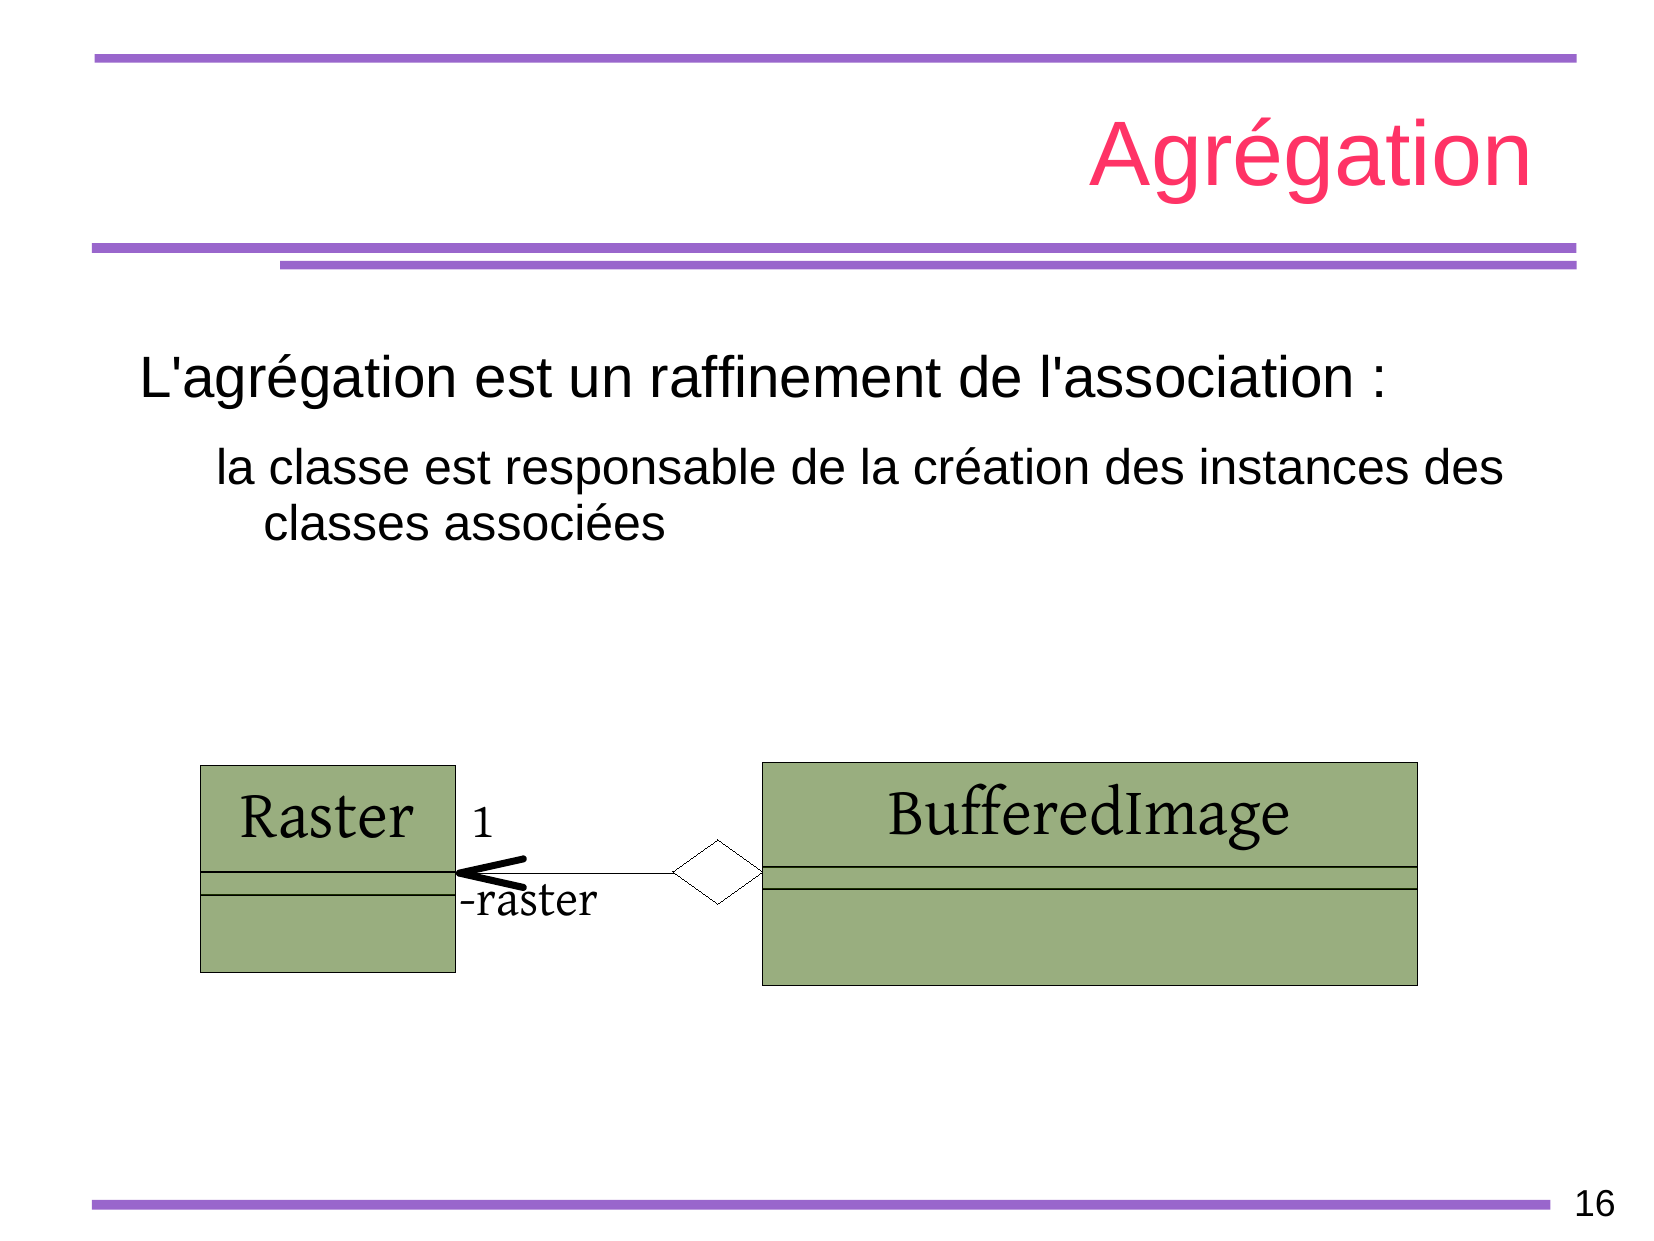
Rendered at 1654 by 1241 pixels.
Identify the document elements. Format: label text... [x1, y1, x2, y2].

text_box [200, 872, 456, 973]
text_box 1 [471, 794, 503, 854]
text_box -raster [460, 871, 689, 931]
text_box Raster [200, 765, 456, 872]
list L'agrégation est un raffinement de l'association : la classe est responsable de la création des instances des classes associées [121, 344, 1534, 1127]
text_box [674, 839, 1418, 986]
title Agrégation [121, 49, 1534, 257]
text_box BufferedImage [762, 762, 1418, 866]
